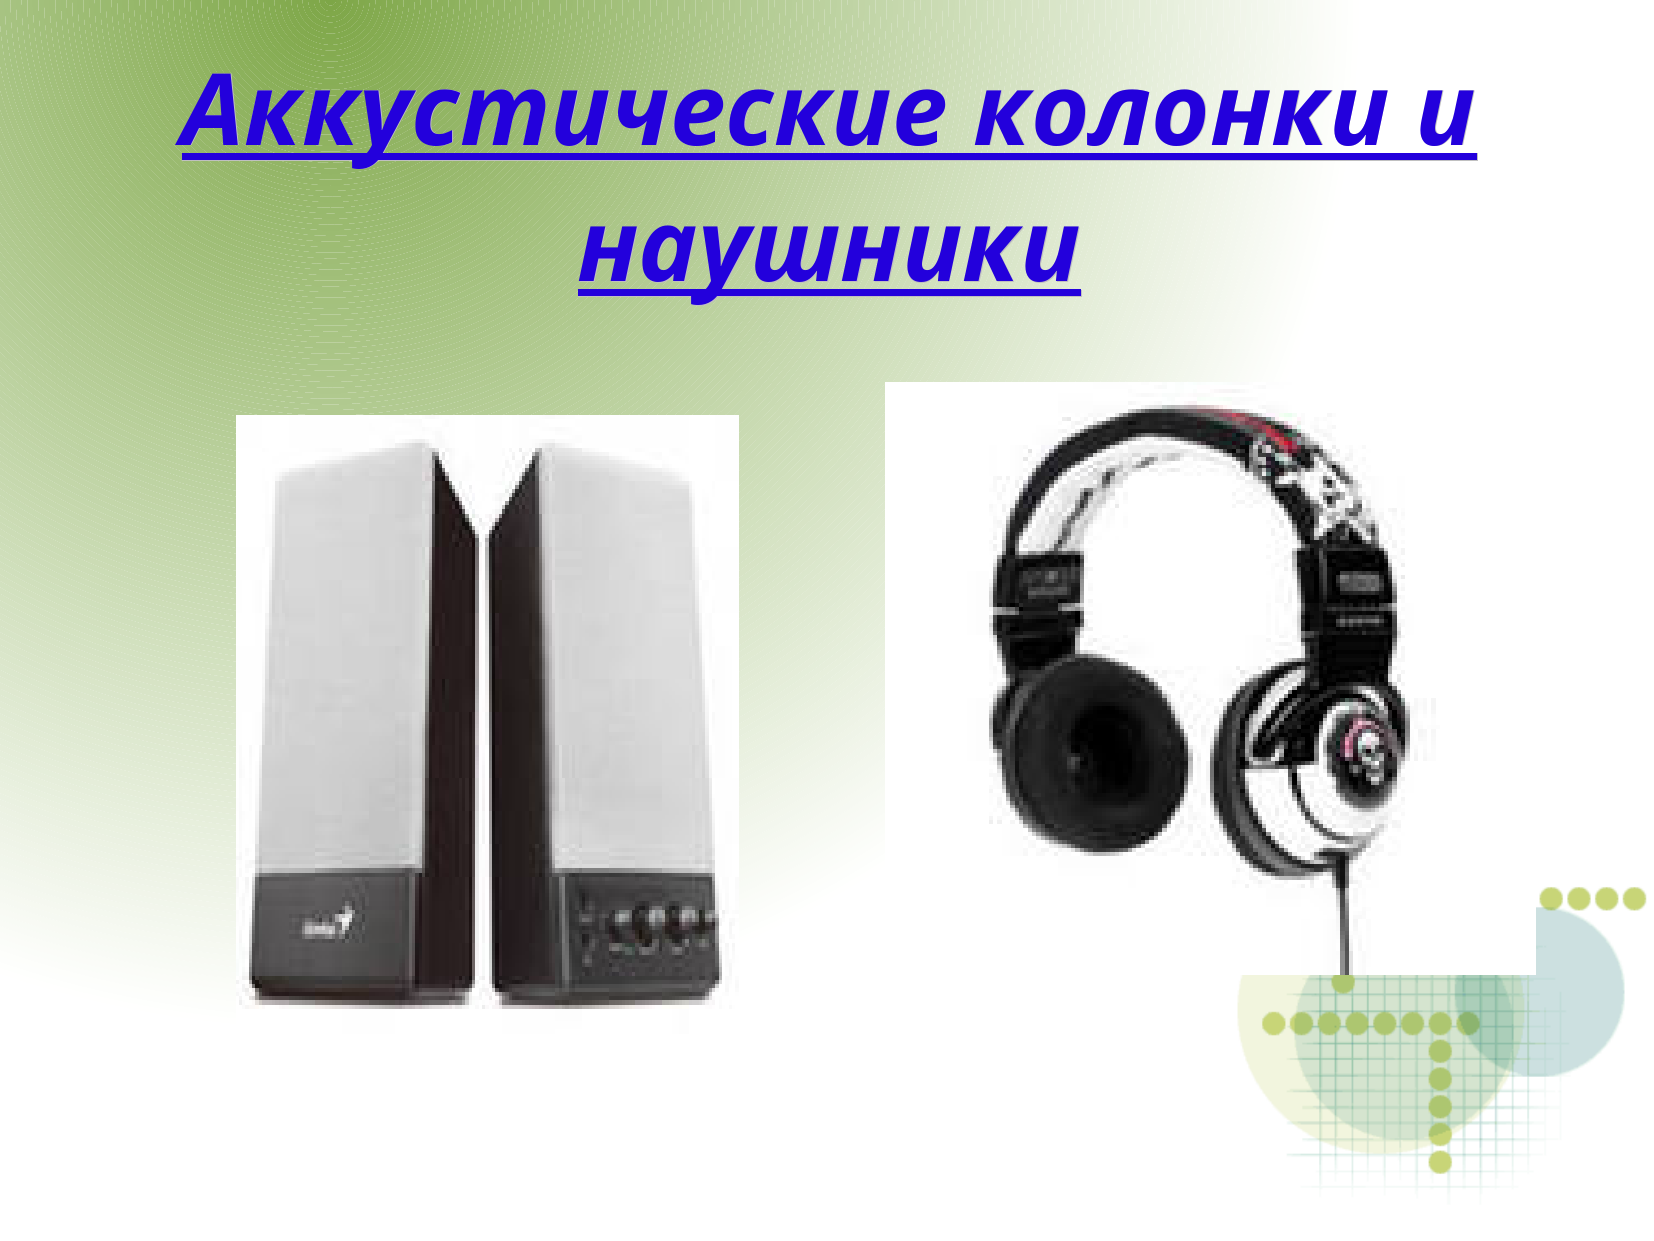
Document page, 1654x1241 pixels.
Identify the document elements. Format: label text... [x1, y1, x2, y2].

title Аккустические колонки и наушники [123, 53, 1536, 296]
picture [885, 382, 1654, 1211]
picture [236, 415, 739, 1034]
